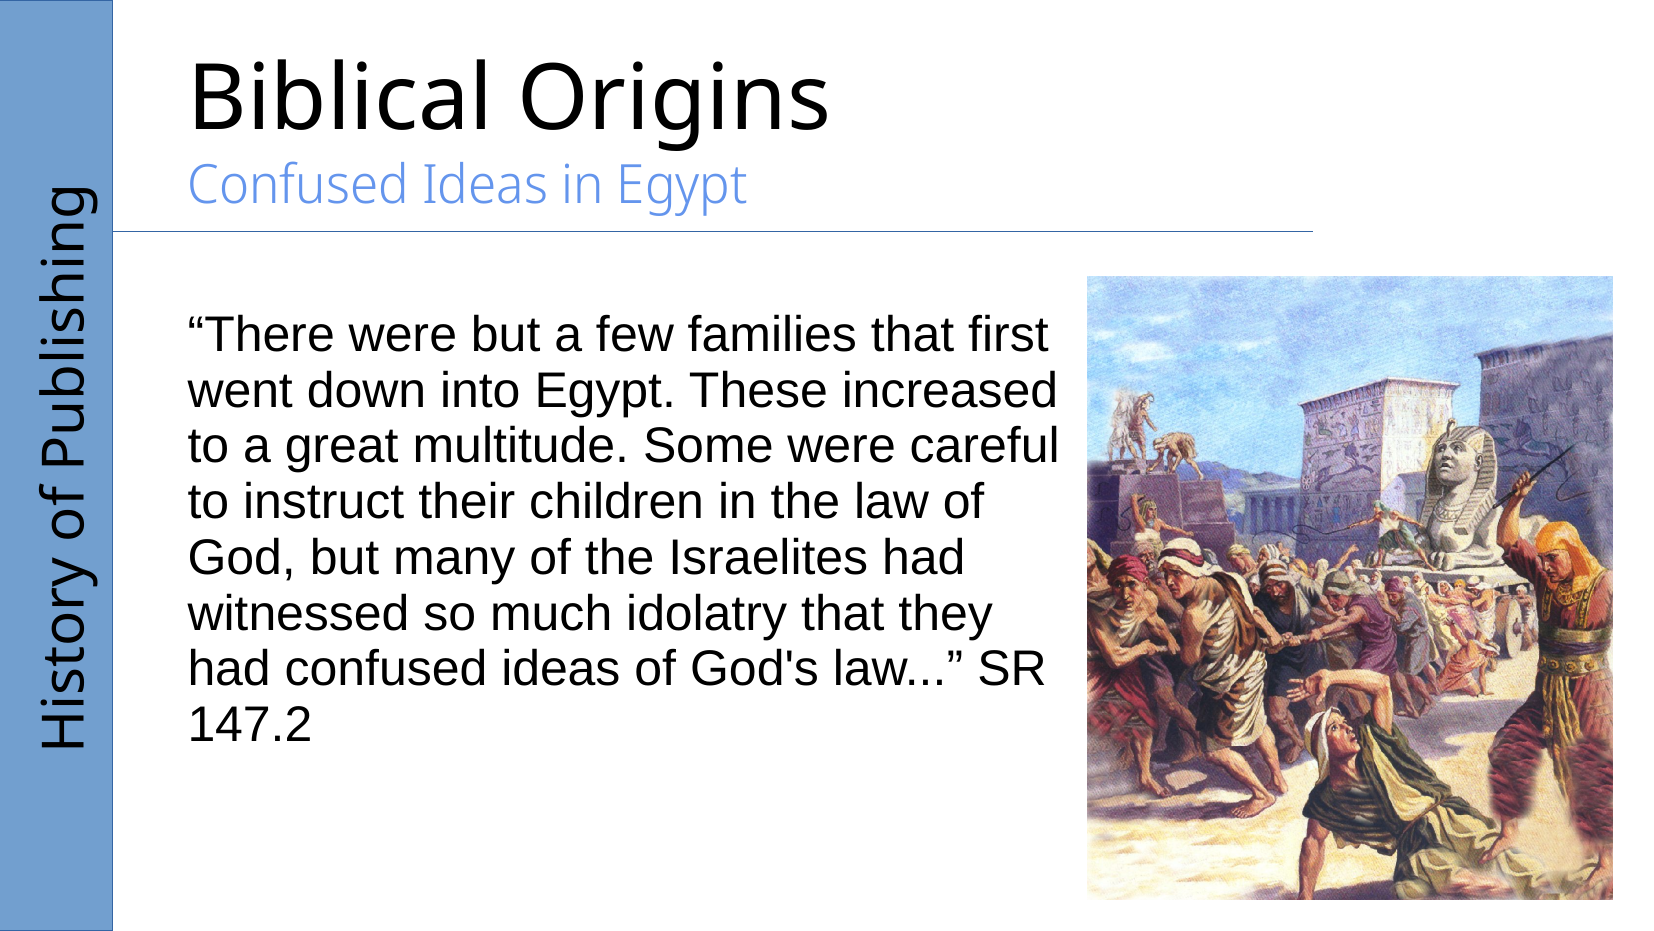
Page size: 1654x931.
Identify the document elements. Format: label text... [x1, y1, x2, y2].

picture [1087, 276, 1613, 901]
text_box History of Publishing [13, 37, 105, 901]
text_box [0, 0, 113, 931]
subtitle “There were but a few families that first went down into Egypt. These increased to a great multitude. Some were careful to instruct their children in the law of God, but many of the Israelites had witnessed so much idolatry that they had confused ideas of God's law...” SR 147.2 [187, 306, 1087, 846]
title Confused Ideas in Egypt [187, 125, 1571, 239]
title Biblical Origins [187, 33, 1571, 125]
